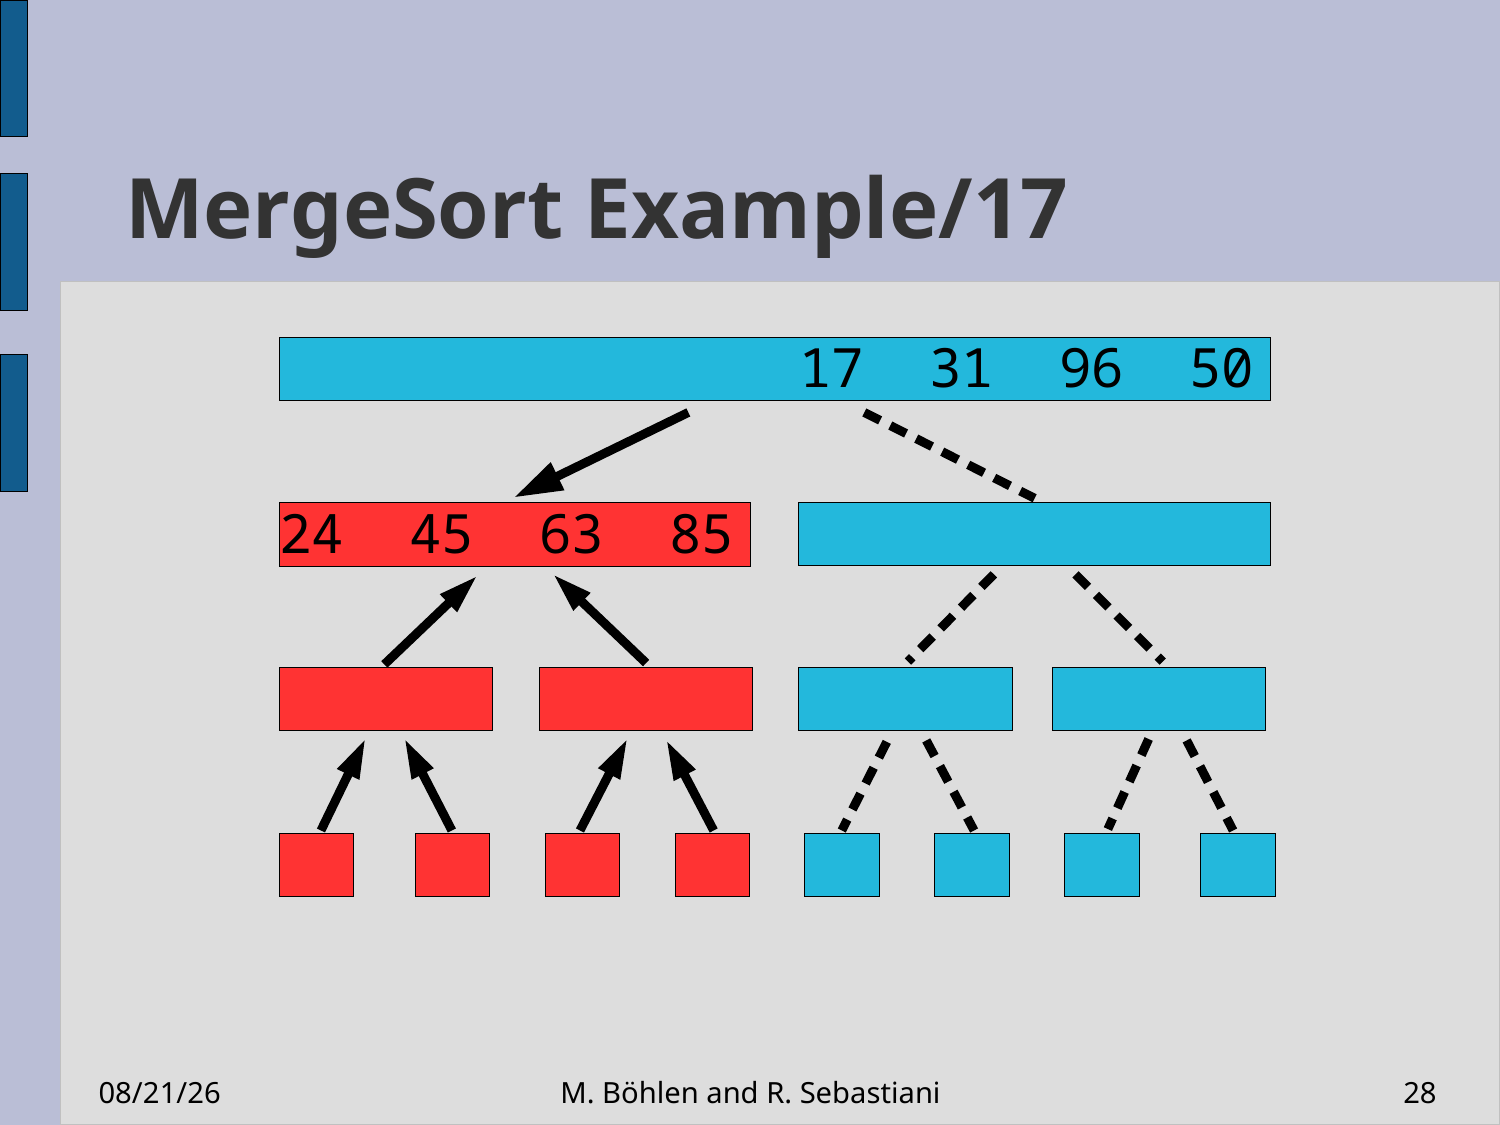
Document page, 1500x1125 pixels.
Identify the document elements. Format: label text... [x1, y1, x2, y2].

text_box [279, 833, 354, 897]
text_box [279, 667, 493, 731]
text_box [804, 833, 880, 897]
text_box [545, 833, 620, 897]
text_box [1200, 833, 1276, 897]
text_box [539, 667, 753, 731]
text_box [1064, 833, 1140, 897]
text_box [675, 833, 750, 897]
text_box 17 31 96 50 [279, 337, 1271, 401]
text_box [1052, 667, 1266, 731]
text_box 24 45 63 85 [279, 502, 751, 566]
text_box [798, 502, 1271, 566]
text_box [415, 833, 490, 897]
text_box [798, 667, 1013, 731]
title MergeSort Example/17 [110, 82, 1392, 271]
text_box [934, 833, 1010, 897]
